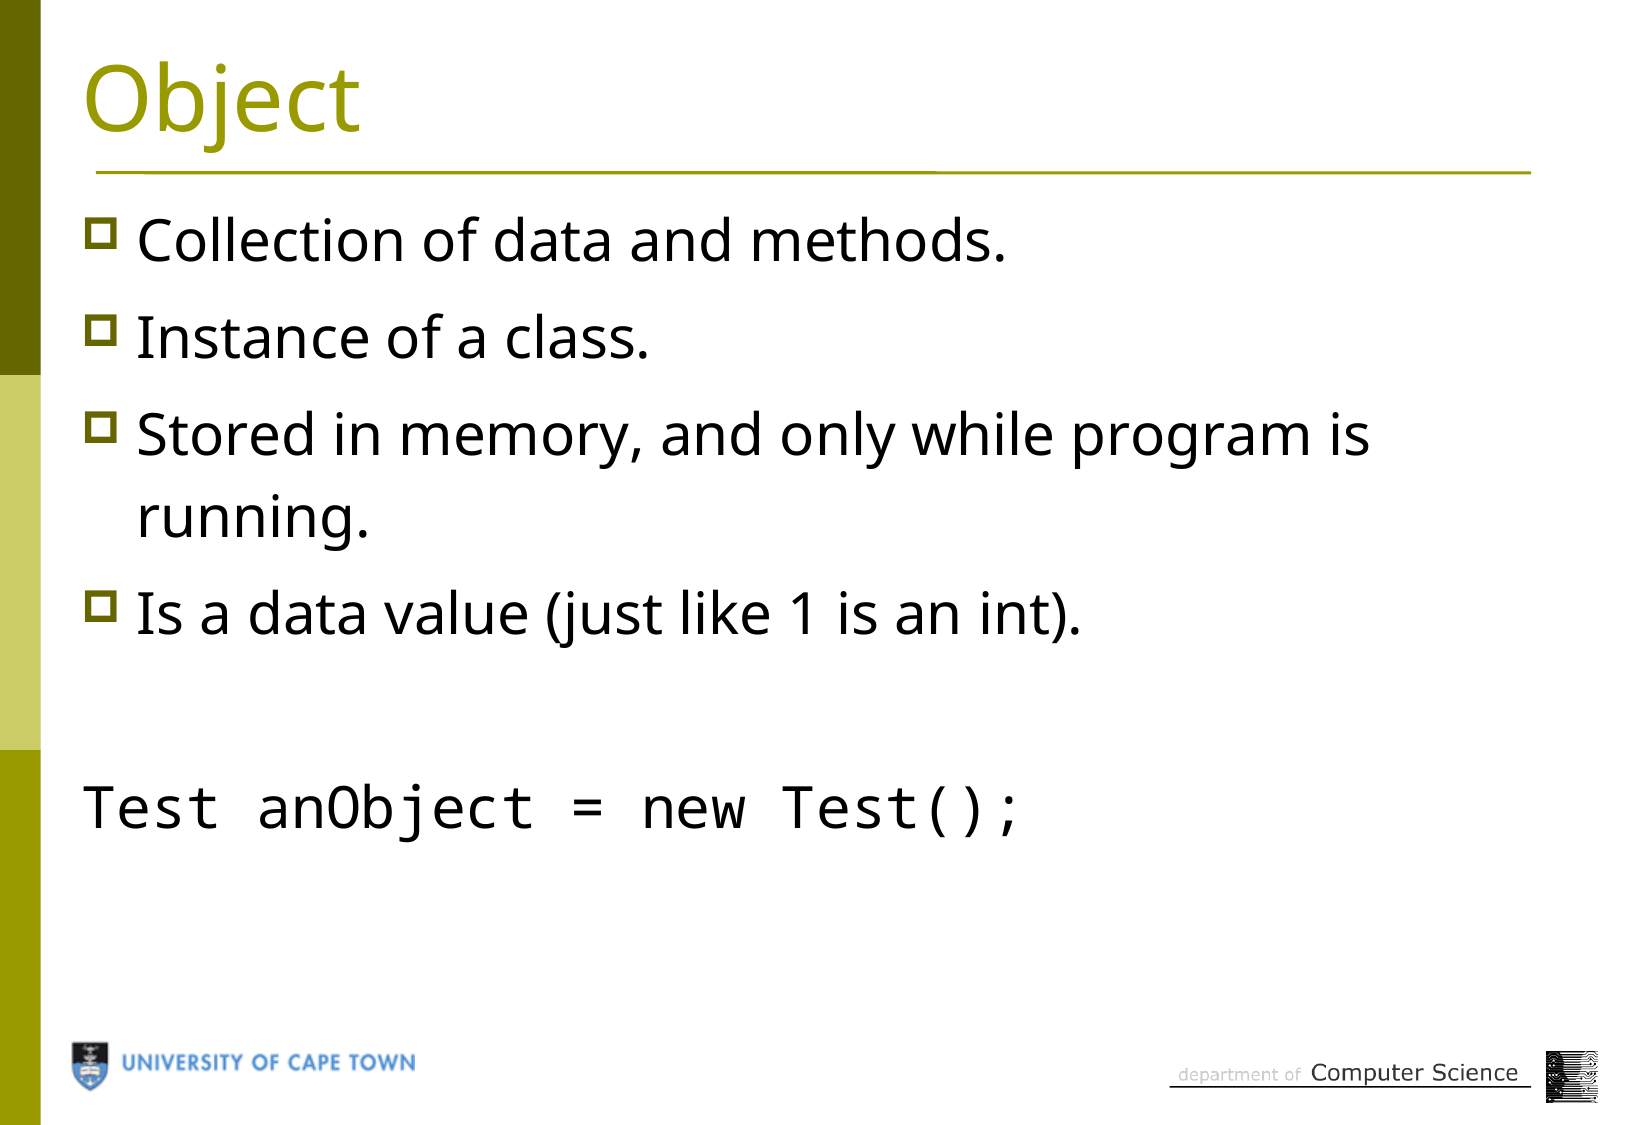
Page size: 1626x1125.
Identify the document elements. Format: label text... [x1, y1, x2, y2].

picture [1546, 1051, 1598, 1103]
picture [1169, 1043, 1532, 1091]
title Object [81, 36, 1543, 165]
picture [61, 1024, 415, 1103]
list Collection of data and methods. Instance of a class. Stored in memory, and only while program is running. Is a data value (just like 1 is an int). Test anObject = new Test(); [81, 196, 1543, 991]
